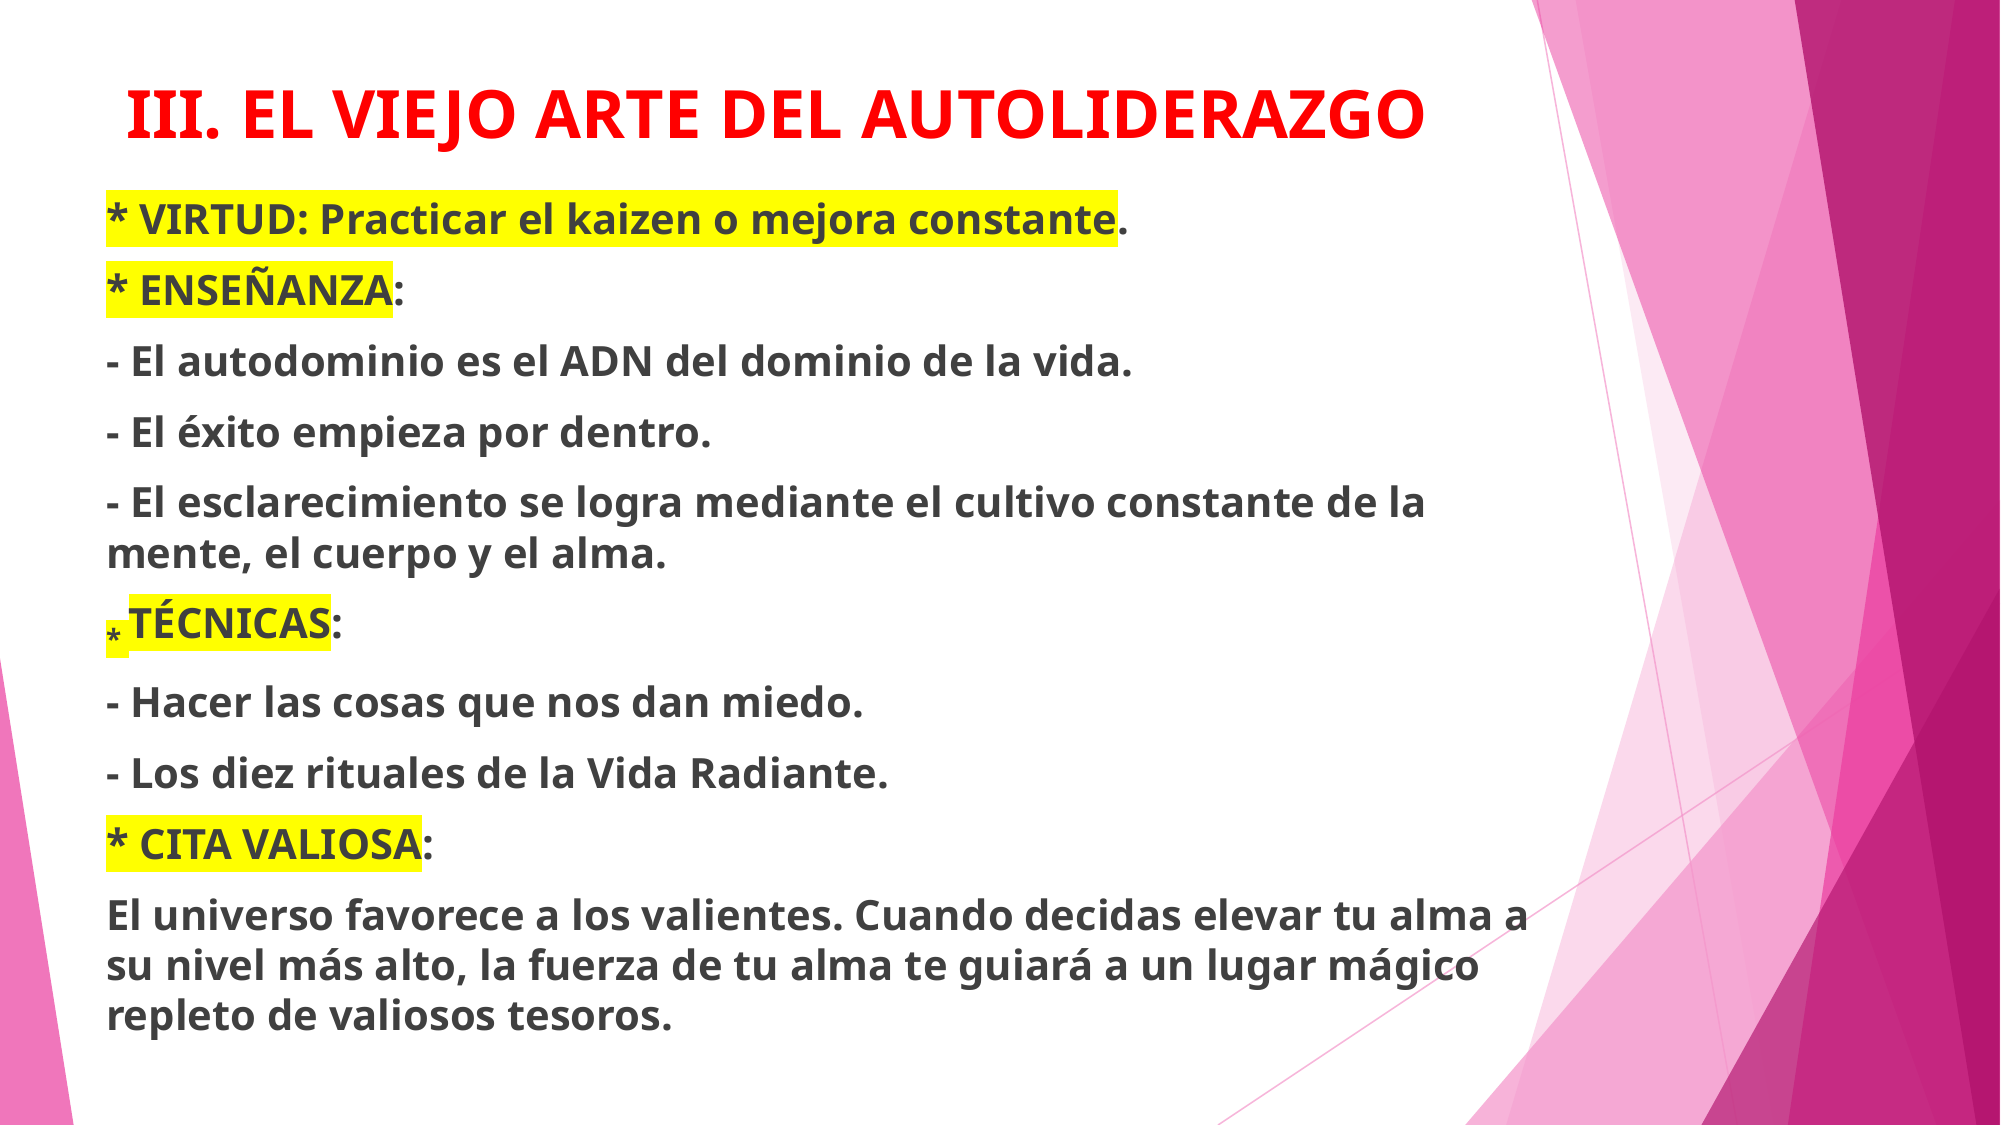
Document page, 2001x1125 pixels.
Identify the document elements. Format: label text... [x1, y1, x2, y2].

list * VIRTUD: Practicar el kaizen o mejora constante. * ENSEÑANZA: - El autodominio es el ADN del dominio de la vida. - El éxito empieza por dentro. - El esclarecimiento se logra mediante el cultivo constante de la mente, el cuerpo y el alma. * TÉCNICAS: - Hacer las cosas que nos dan miedo. - Los diez rituales de la Vida Radiante. * CITA VALIOSA: El universo favorece a los valientes. Cuando decidas elevar tu alma a su nivel más alto, la fuerza de tu alma te guiará a un lugar mágico repleto de valiosos tesoros. [91, 185, 1571, 1110]
title III. EL VIEJO ARTE DEL AUTOLIDERAZGO [111, 64, 1522, 180]
